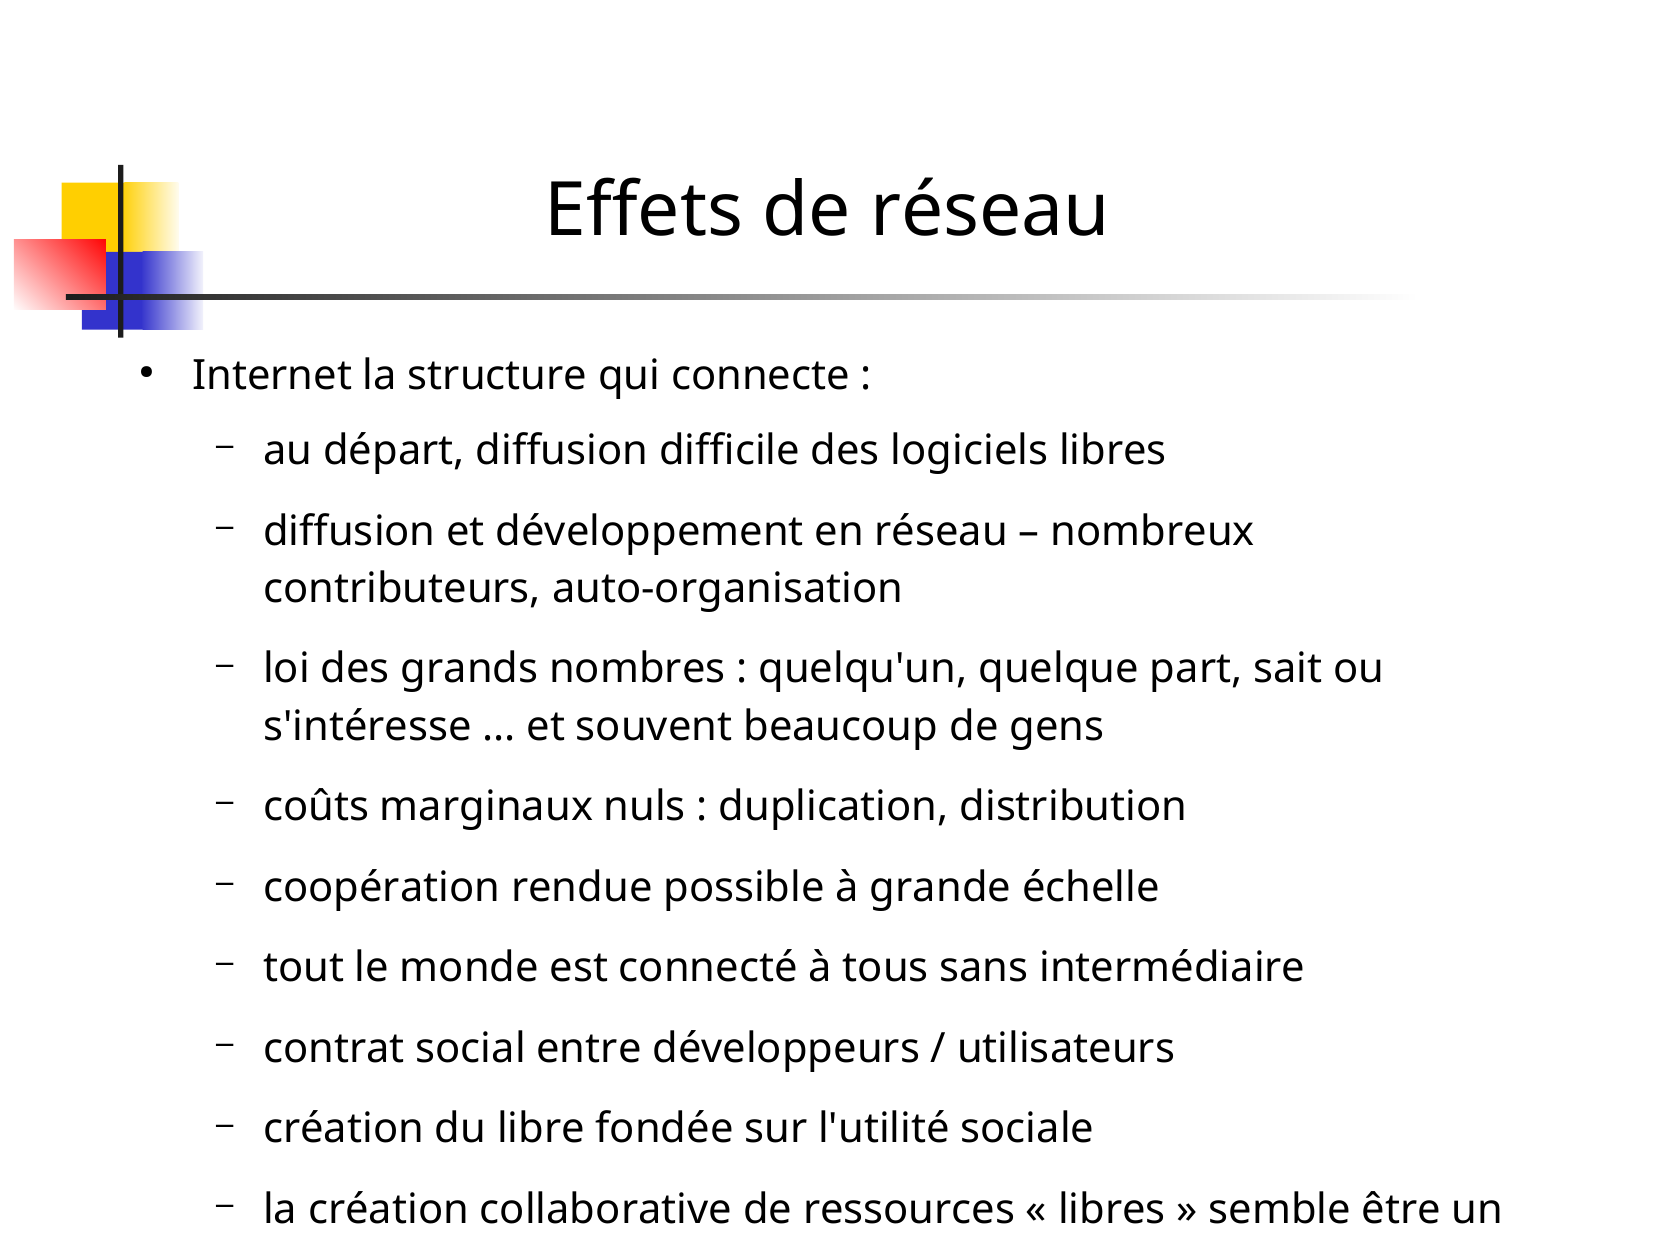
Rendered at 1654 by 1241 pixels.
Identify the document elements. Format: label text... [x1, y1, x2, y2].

title Effets de réseau [121, 102, 1534, 311]
list Internet la structure qui connecte : au départ, diffusion difficile des logiciels libres diffusion et développement en réseau – nombreux contributeurs, auto-organisation loi des grands nombres : quelqu'un, quelque part, sait ou s'intéresse ... et souvent beaucoup de gens coûts marginaux nuls : duplication, distribution coopération rendue possible à grande échelle tout le monde est connecté à tous sans intermédiaire contrat social entre développeurs / utilisateurs création du libre fondée sur l'utilité sociale la création collaborative de ressources « libres » semble être un phénomère naturel sur Internet [121, 344, 1534, 1212]
